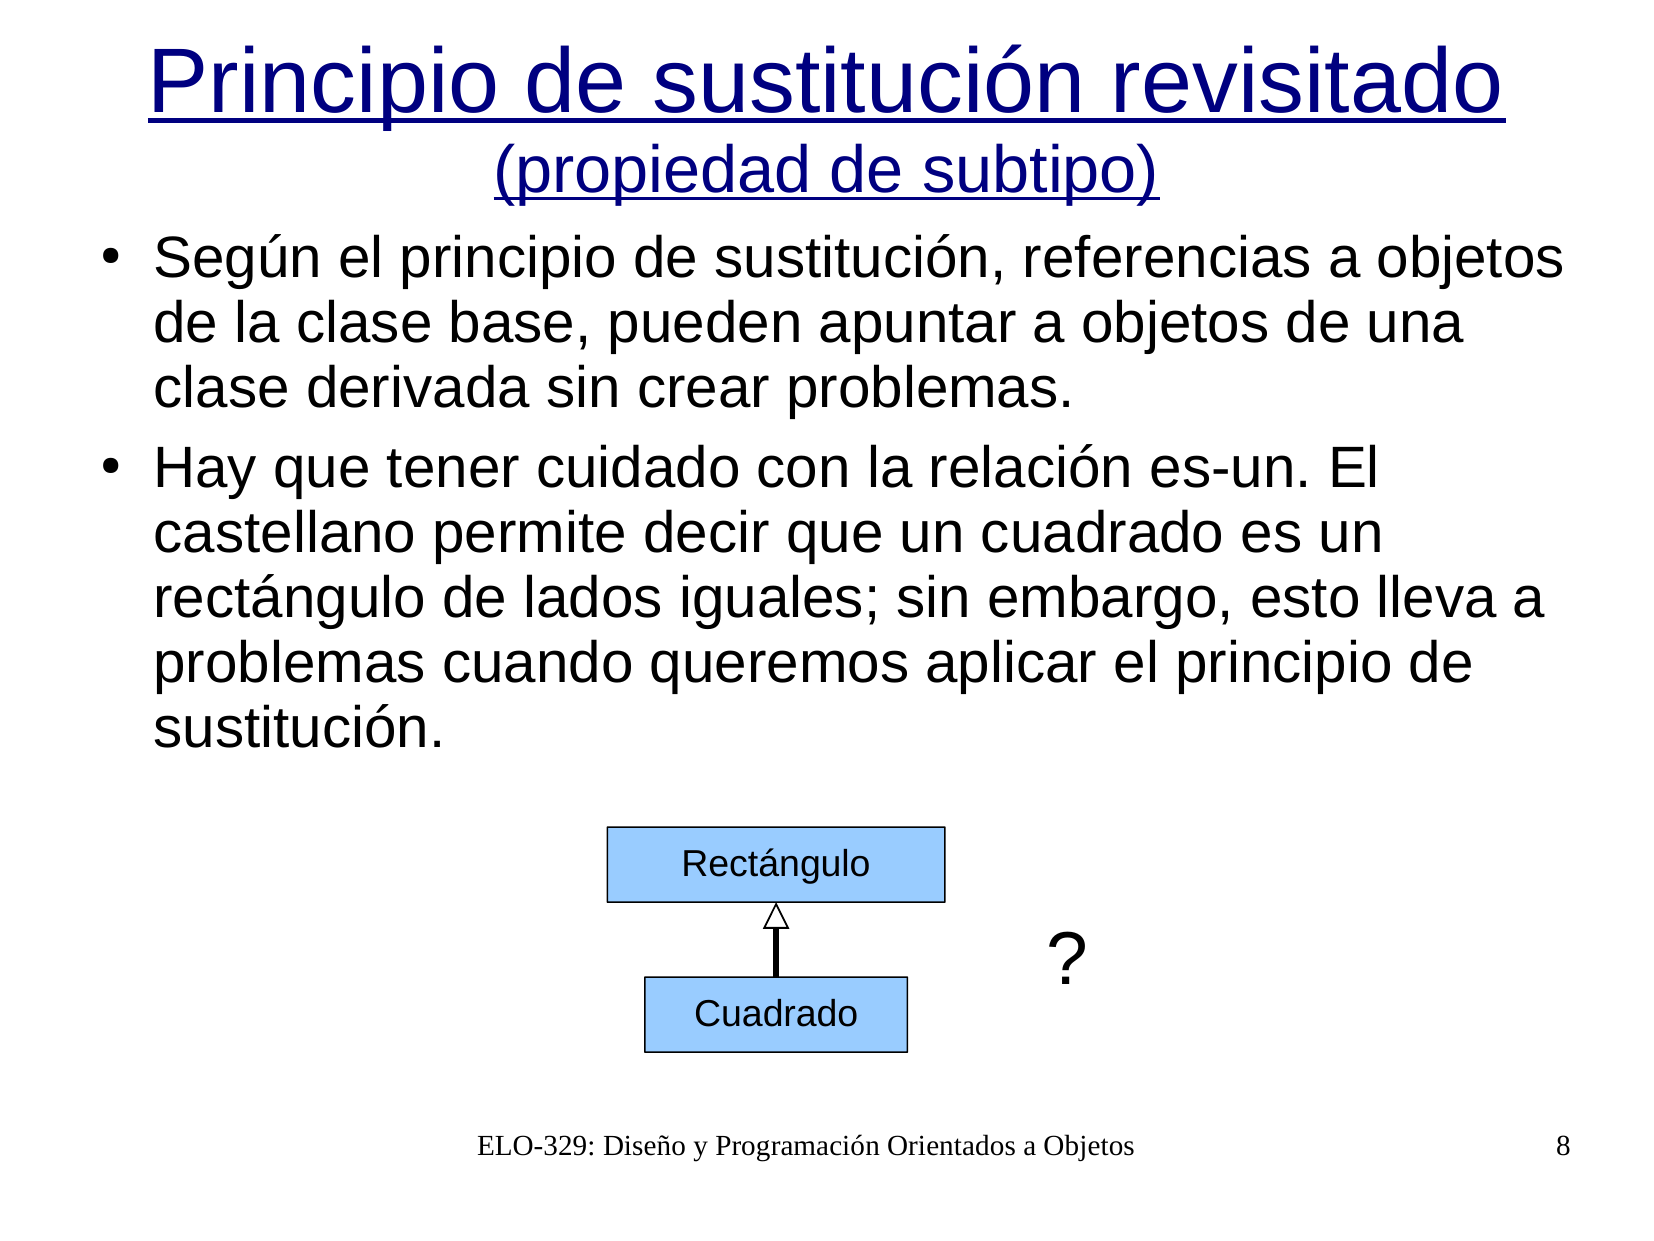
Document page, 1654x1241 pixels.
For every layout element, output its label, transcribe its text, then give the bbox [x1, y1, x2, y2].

text_box ? [1031, 911, 1108, 1009]
text_box Cuadrado [644, 977, 908, 1053]
text_box Rectángulo [607, 827, 945, 903]
title Principio de sustitución revisitado (propiedad de subtipo) [82, 20, 1571, 217]
list Según el principio de sustitución, referencias a objetos de la clase base, pueden apuntar a objetos de una clase derivada sin crear problemas. Hay que tener cuidado con la relación es-un. El castellano permite decir que un cuadrado es un rectángulo de lados iguales; sin embargo, esto lleva a problemas cuando queremos aplicar el principio de sustitución. [82, 225, 1571, 1126]
